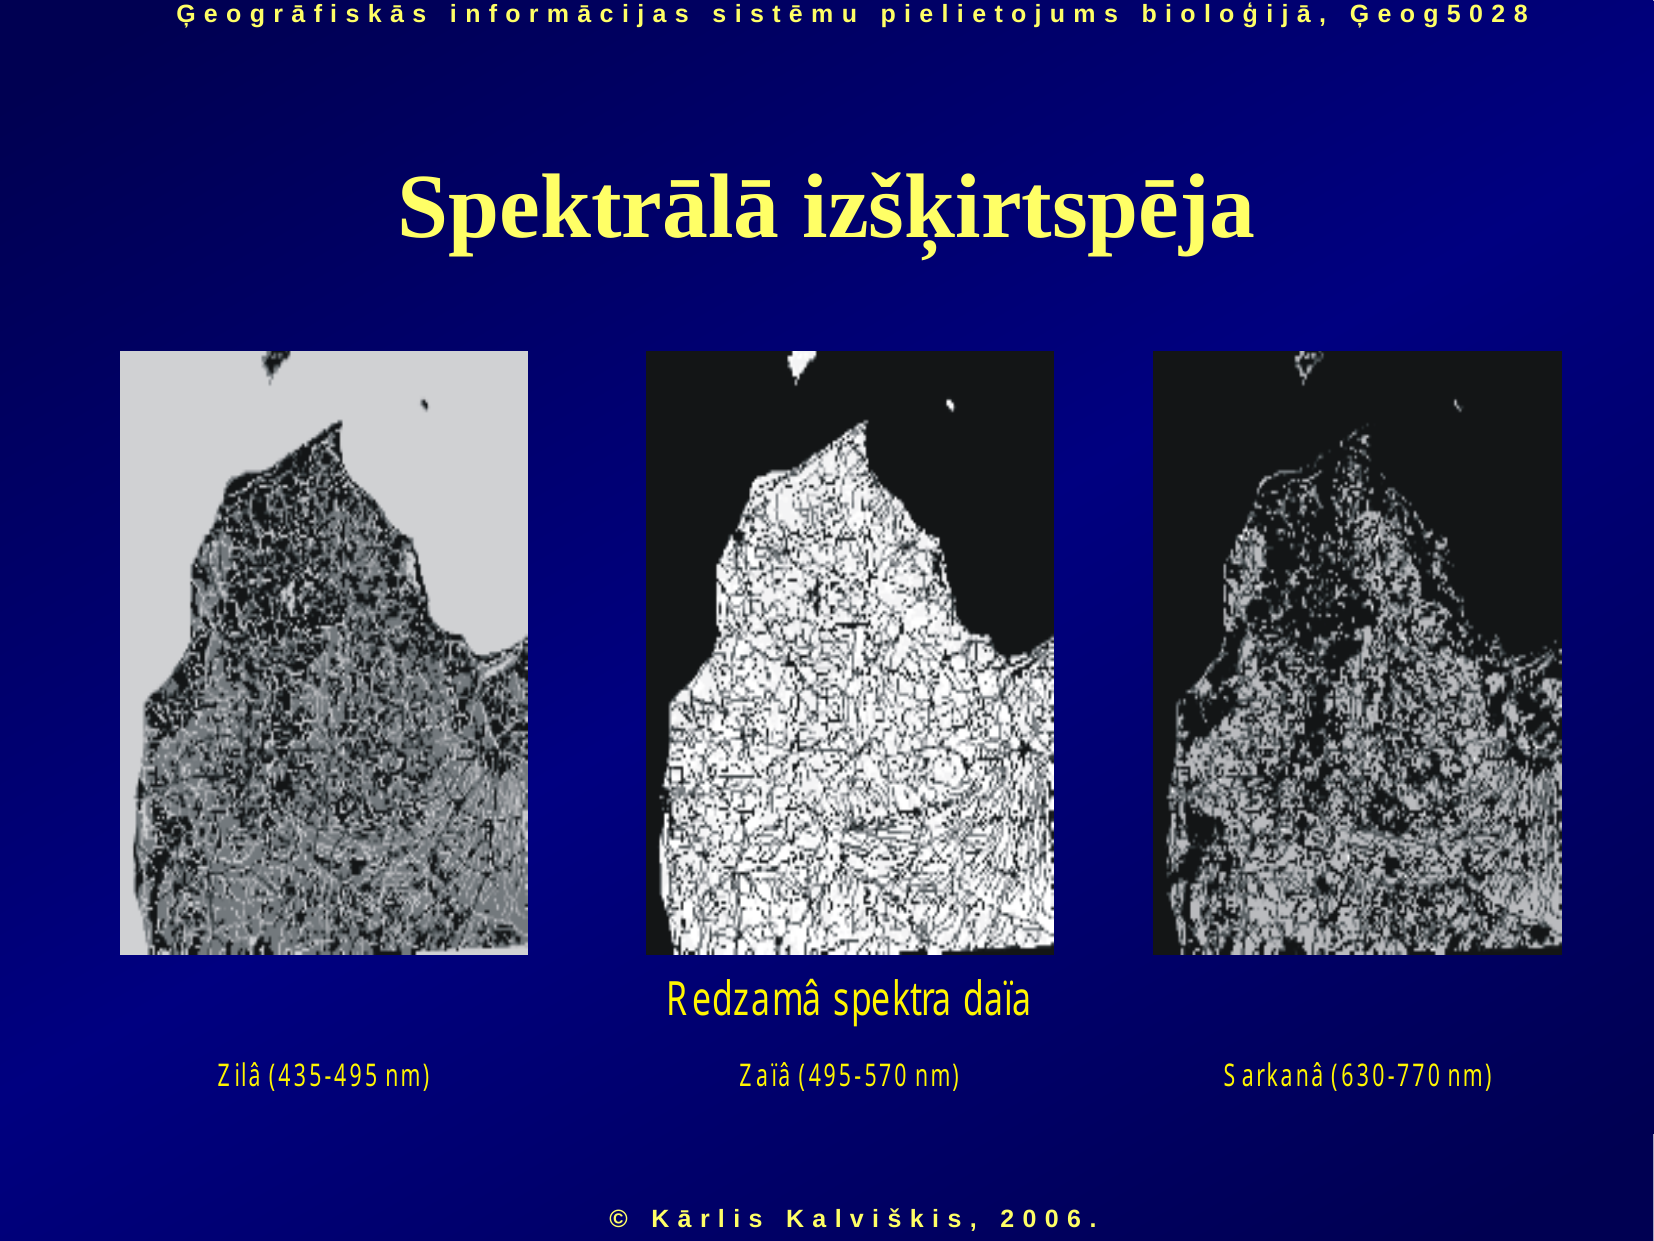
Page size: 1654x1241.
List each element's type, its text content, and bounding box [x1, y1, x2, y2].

chart [116, 347, 1565, 1099]
title Spektrālā izšķirtspēja [121, 102, 1534, 311]
